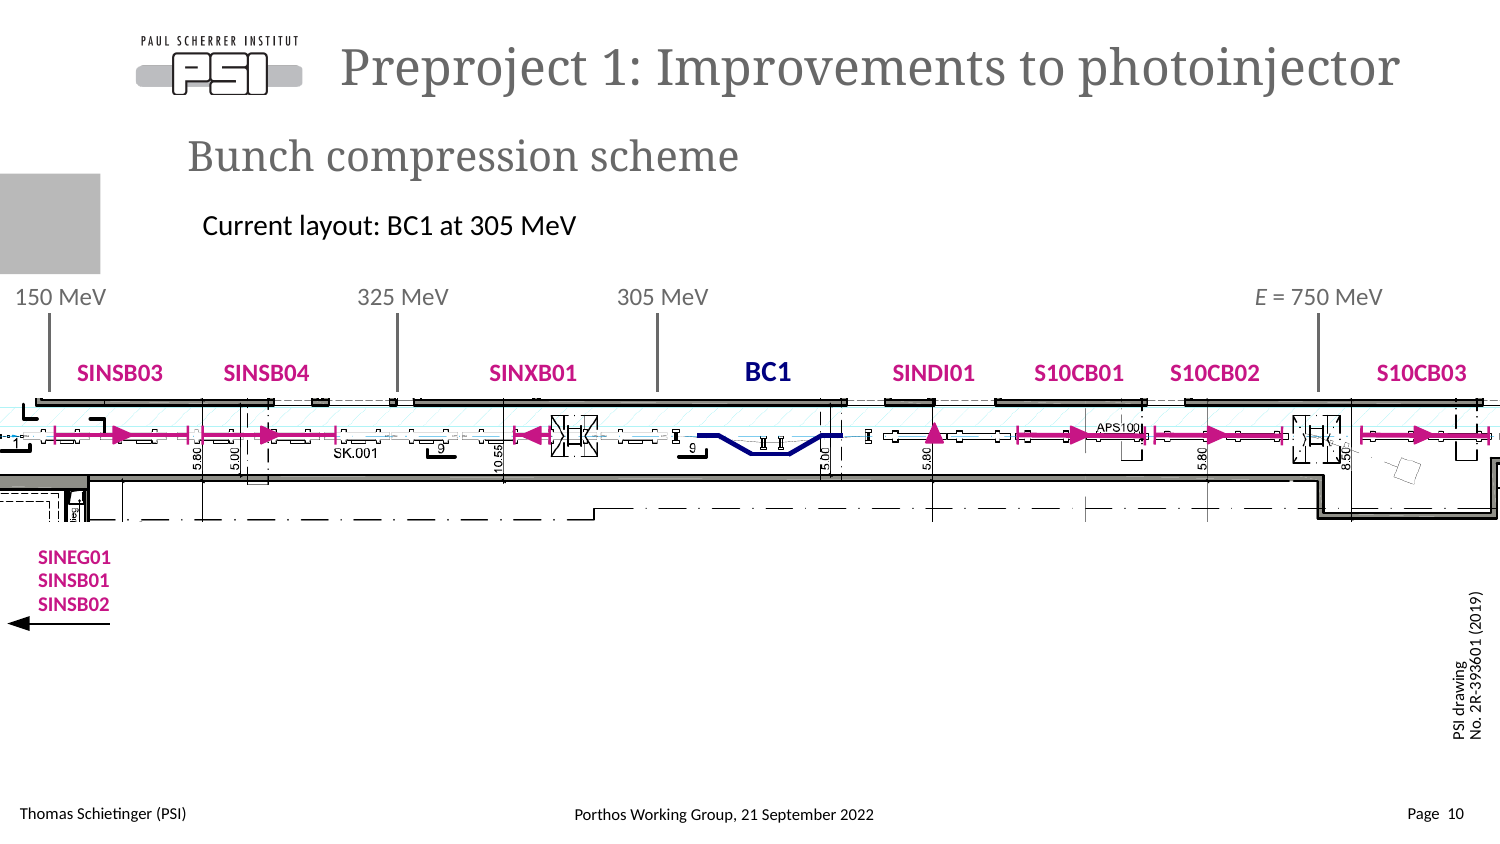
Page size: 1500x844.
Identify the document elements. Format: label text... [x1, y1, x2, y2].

text_box SINDI01 [877, 355, 998, 396]
text_box 305 MeV [602, 278, 740, 319]
picture [0, 398, 1500, 522]
text_box BC1 [730, 351, 808, 398]
text_box PSI drawing No. 2R-393601 (2019) [1444, 540, 1500, 756]
text_box S10CB03 [1362, 355, 1489, 396]
title Preproject 1: Improvements to photoinjector [340, 35, 1477, 102]
text_box SINSB03 [62, 355, 188, 396]
text_box 150 MeV [0, 278, 128, 319]
text_box E = 750 MeV [1240, 278, 1411, 319]
text_box 325 MeV [342, 278, 492, 319]
title Bunch compression scheme [187, 129, 861, 186]
text_box SINSB02 [23, 588, 138, 625]
text_box SINSB01 [23, 577, 138, 588]
text_box Current layout: BC1 at 305 MeV [188, 205, 607, 252]
text_box SINSB04 [208, 355, 337, 396]
text_box S10CB02 [1155, 355, 1276, 396]
text_box SINEG01 [23, 541, 138, 577]
text_box S10CB01 [1019, 355, 1141, 396]
text_box SINXB01 [474, 355, 599, 396]
